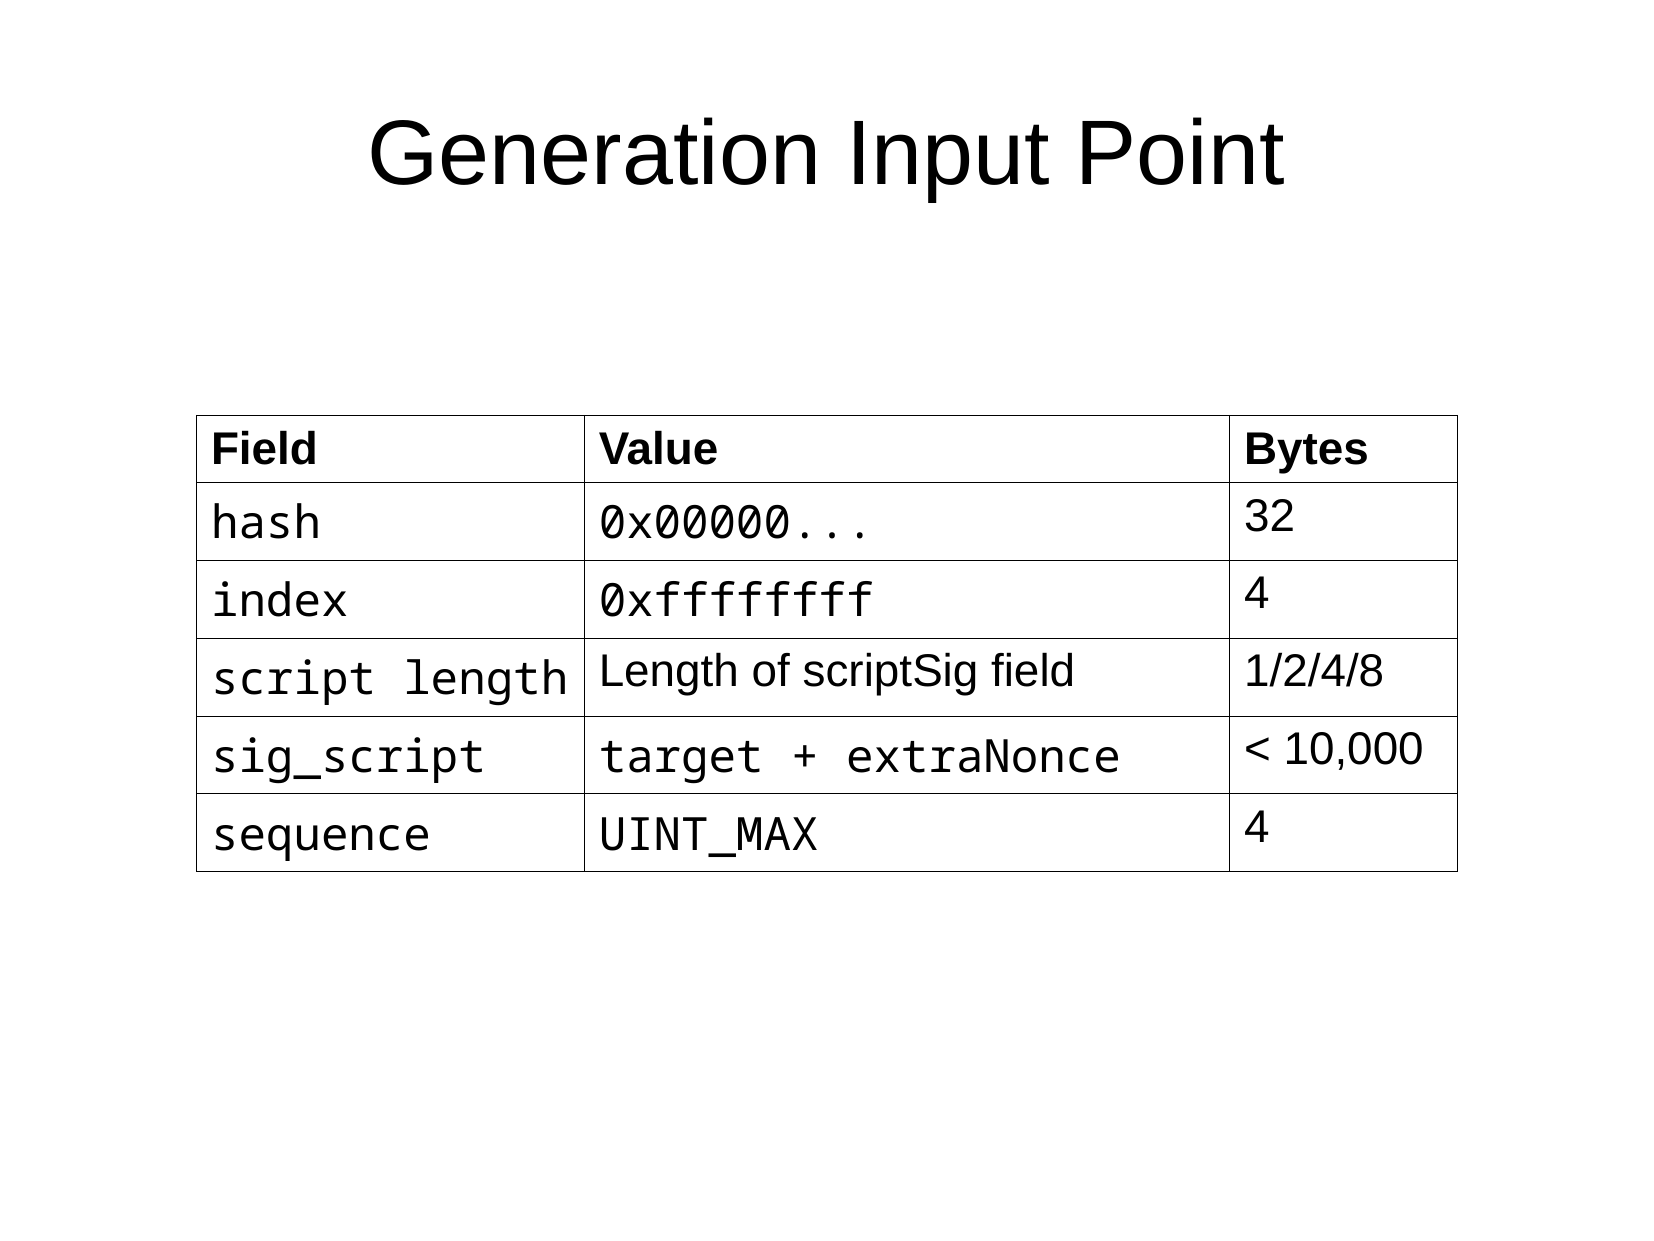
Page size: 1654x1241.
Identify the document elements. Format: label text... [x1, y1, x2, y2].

table_cell sequence [197, 794, 584, 871]
table_header Bytes [1230, 416, 1457, 482]
table_cell 0xffffffff [585, 561, 1229, 638]
table_header Value [585, 416, 1229, 482]
table_header Field [197, 416, 584, 482]
table_cell 4 [1230, 794, 1457, 871]
table_cell 4 [1230, 561, 1457, 638]
table_cell 1/2/4/8 [1230, 639, 1457, 716]
table_cell script length [197, 639, 584, 716]
table_cell 0x00000... [585, 483, 1229, 560]
table_cell Length of scriptSig field [585, 639, 1229, 716]
table_cell sig_script [197, 717, 584, 793]
table_cell target + extraNonce [585, 717, 1229, 793]
table_cell UINT_MAX [585, 794, 1229, 871]
table_cell hash [197, 483, 584, 560]
table_cell < 10,000 [1230, 717, 1457, 793]
title Generation Input Point [82, 56, 1571, 250]
table_cell index [197, 561, 584, 638]
table_cell 32 [1230, 483, 1457, 560]
